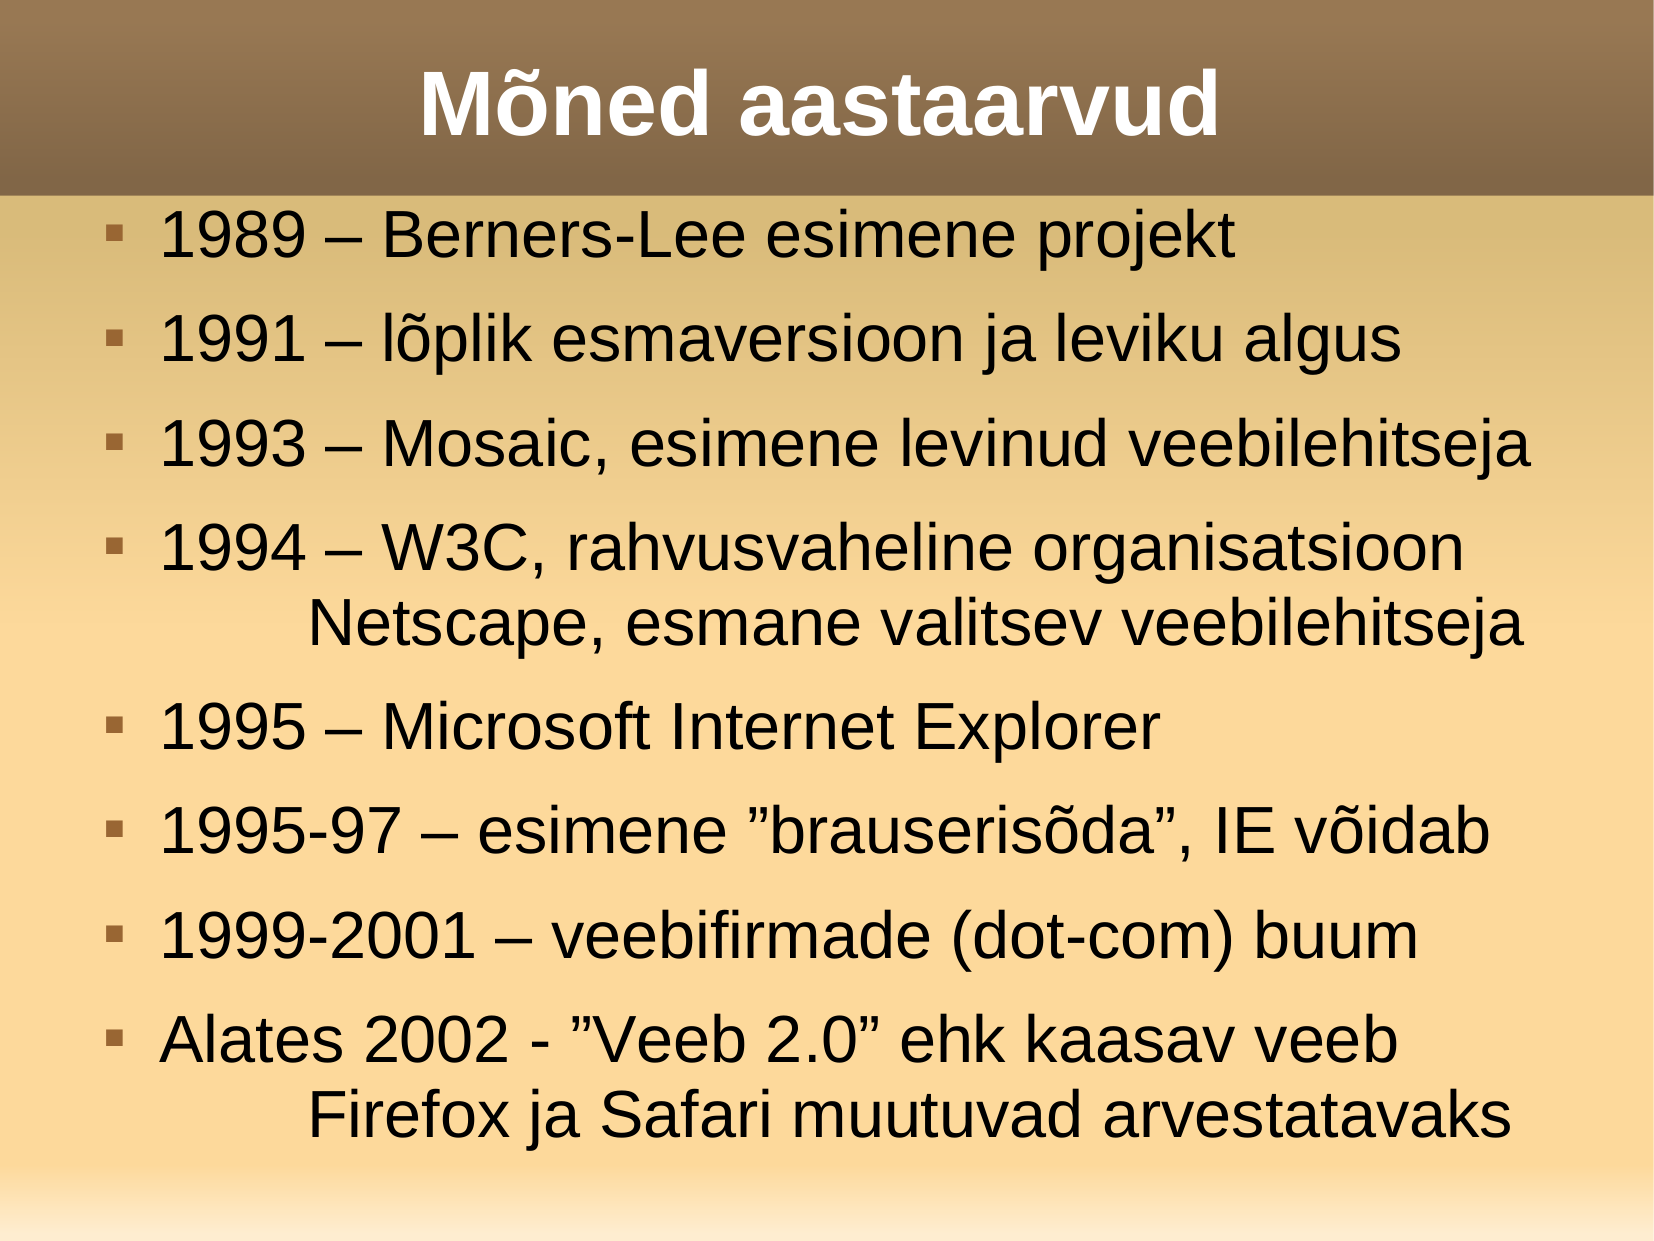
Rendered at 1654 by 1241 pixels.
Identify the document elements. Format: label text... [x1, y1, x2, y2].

list 1989 – Berners-Lee esimene projekt 1991 – lõplik esmaversioon ja leviku algus 1993 – Mosaic, esimene levinud veebilehitseja 1994 – W3C, rahvusvaheline organisatsioon Netscape, esmane valitsev veebilehitseja 1995 – Microsoft Internet Explorer 1995-97 – esimene ”brauserisõda”, IE võidab 1999-2001 – veebifirmade (dot-com) buum Alates 2002 - ”Veeb 2.0” ehk kaasav veeb Firefox ja Safari muutuvad arvestatavaks [88, 197, 1577, 1152]
title Mõned aastaarvud [76, 7, 1565, 200]
picture [0, 0, 1654, 1241]
